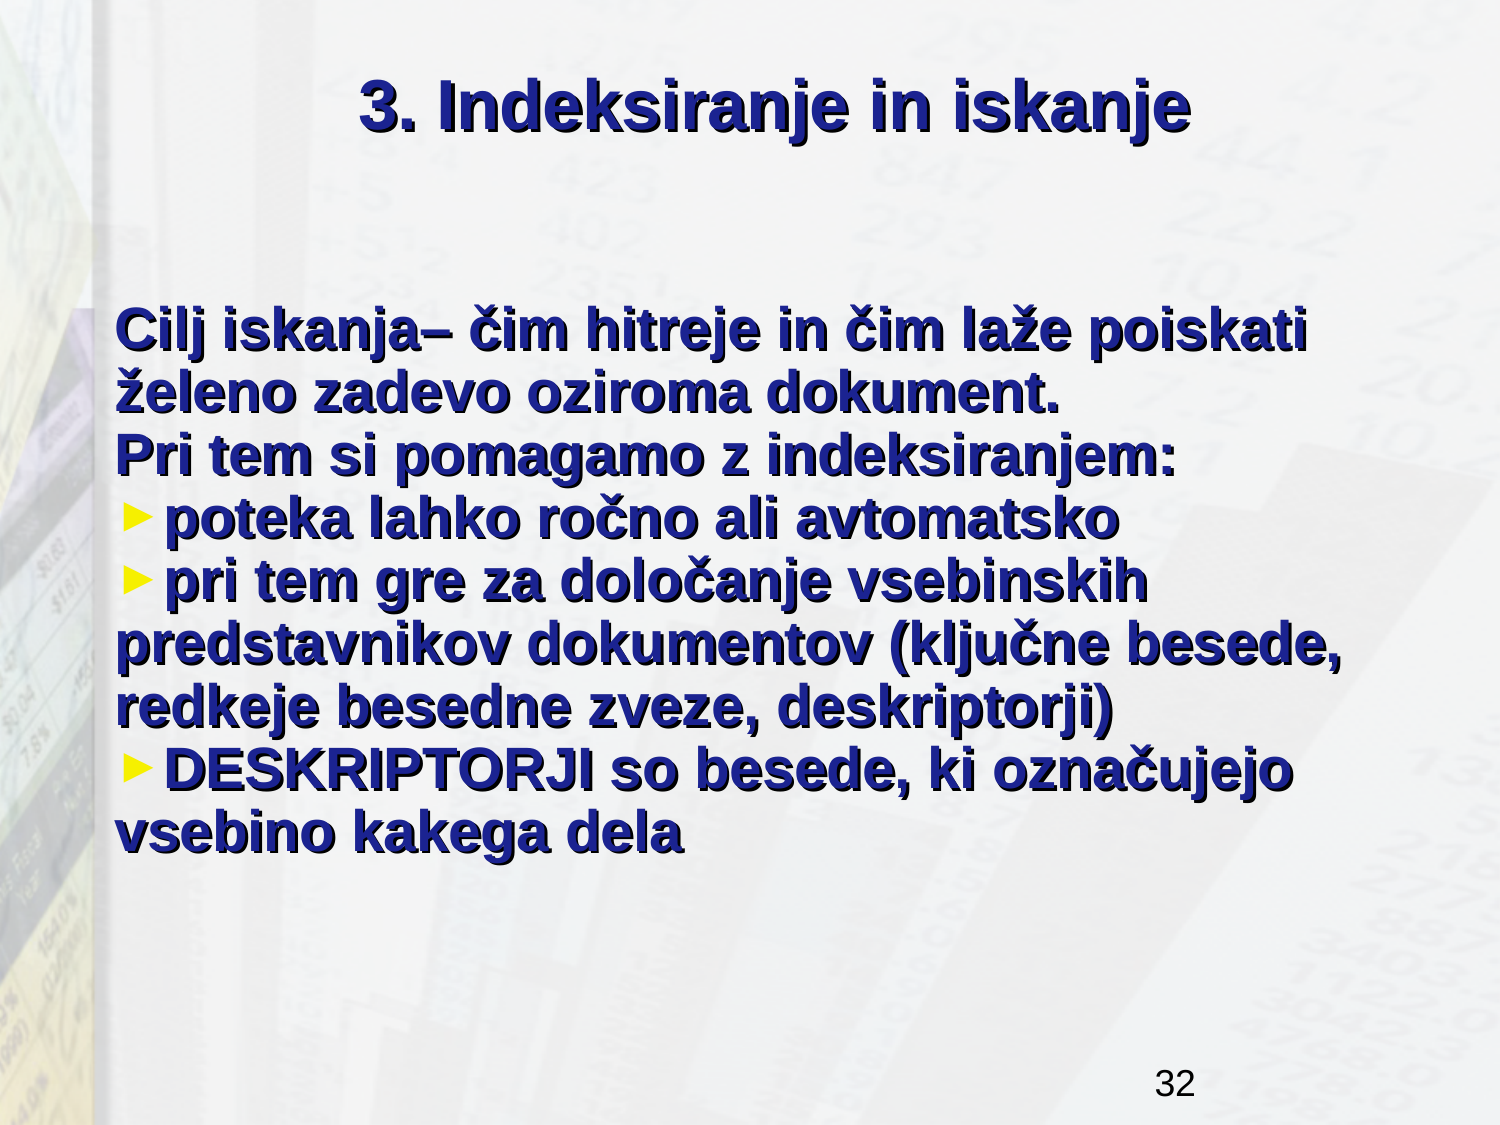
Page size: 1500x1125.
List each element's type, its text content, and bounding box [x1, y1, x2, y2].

title 3. Indeksiranje in iskanje [100, 7, 1451, 195]
picture [0, 0, 1500, 1125]
list Cilj iskanja– čim hitreje in čim laže poiskati želeno zadevo oziroma dokument. Pri tem si pomagamo z indeksiranjem: poteka lahko ročno ali avtomatsko pri tem gre za določanje vsebinskih predstavnikov dokumentov (ključne besede, redkeje besedne zveze, deskriptorji) DESKRIPTORJI so besede, ki označujejo vsebino kakega dela [100, 290, 1447, 936]
